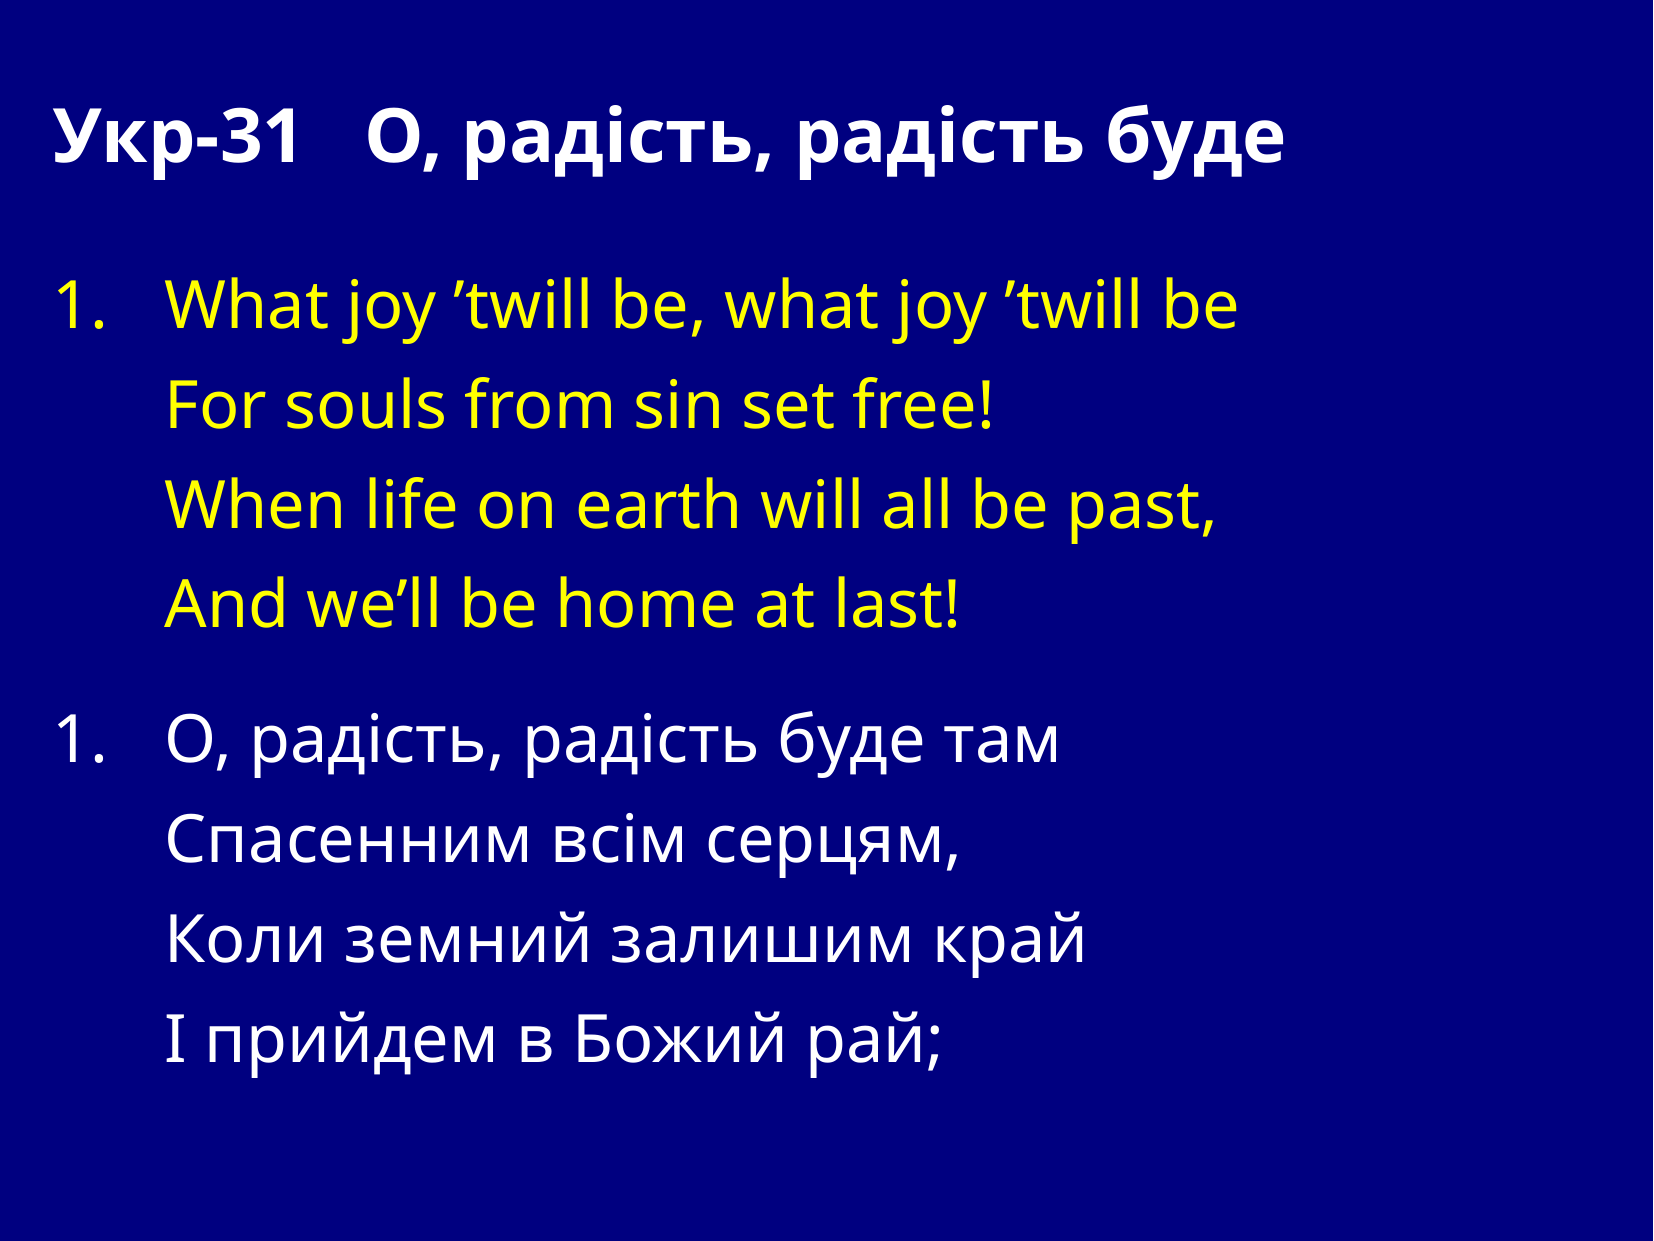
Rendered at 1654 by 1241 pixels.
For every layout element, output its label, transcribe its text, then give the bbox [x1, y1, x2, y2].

text_box Укр-31 О, радість, радість буде [37, 75, 1576, 188]
text_box 1. О, радість, радість буде там Спасенним всім серцям, Коли земний залишим край І прийдем в Божий рай; [37, 675, 1576, 1163]
text_box 1. What joy ’twill be, what joy ’twill be For souls from sin set free! When life on earth will all be past, And we’ll be home at last! [37, 150, 1651, 638]
